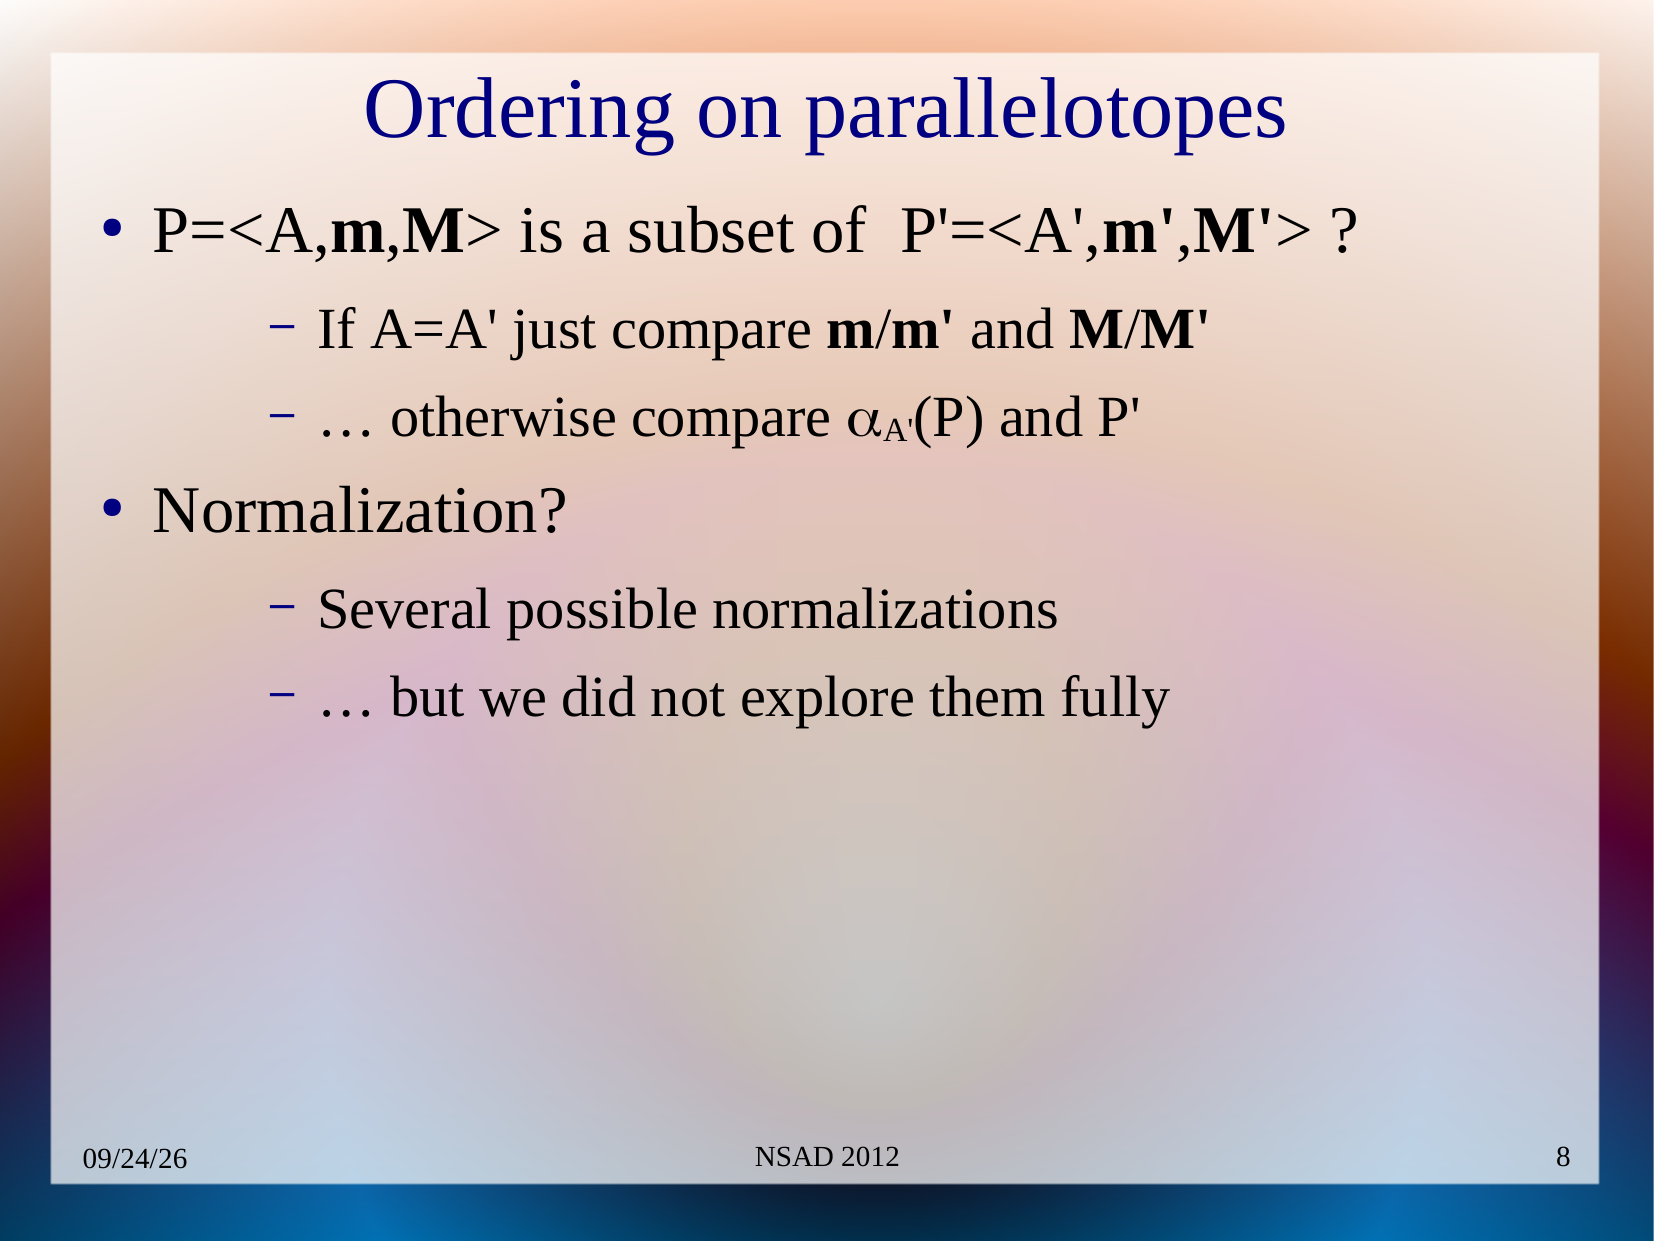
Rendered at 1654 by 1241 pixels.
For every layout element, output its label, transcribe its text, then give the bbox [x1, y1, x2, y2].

picture [0, 0, 1654, 1241]
list P=<A,m,M> is a subset of P'=<A',m',M'> ? If A=A' just compare m/m' and M/M' … otherwise compare aA'(P) and P' Normalization? Several possible normalizations … but we did not explore them fully [82, 192, 1571, 912]
title Ordering on parallelotopes [82, 60, 1571, 156]
